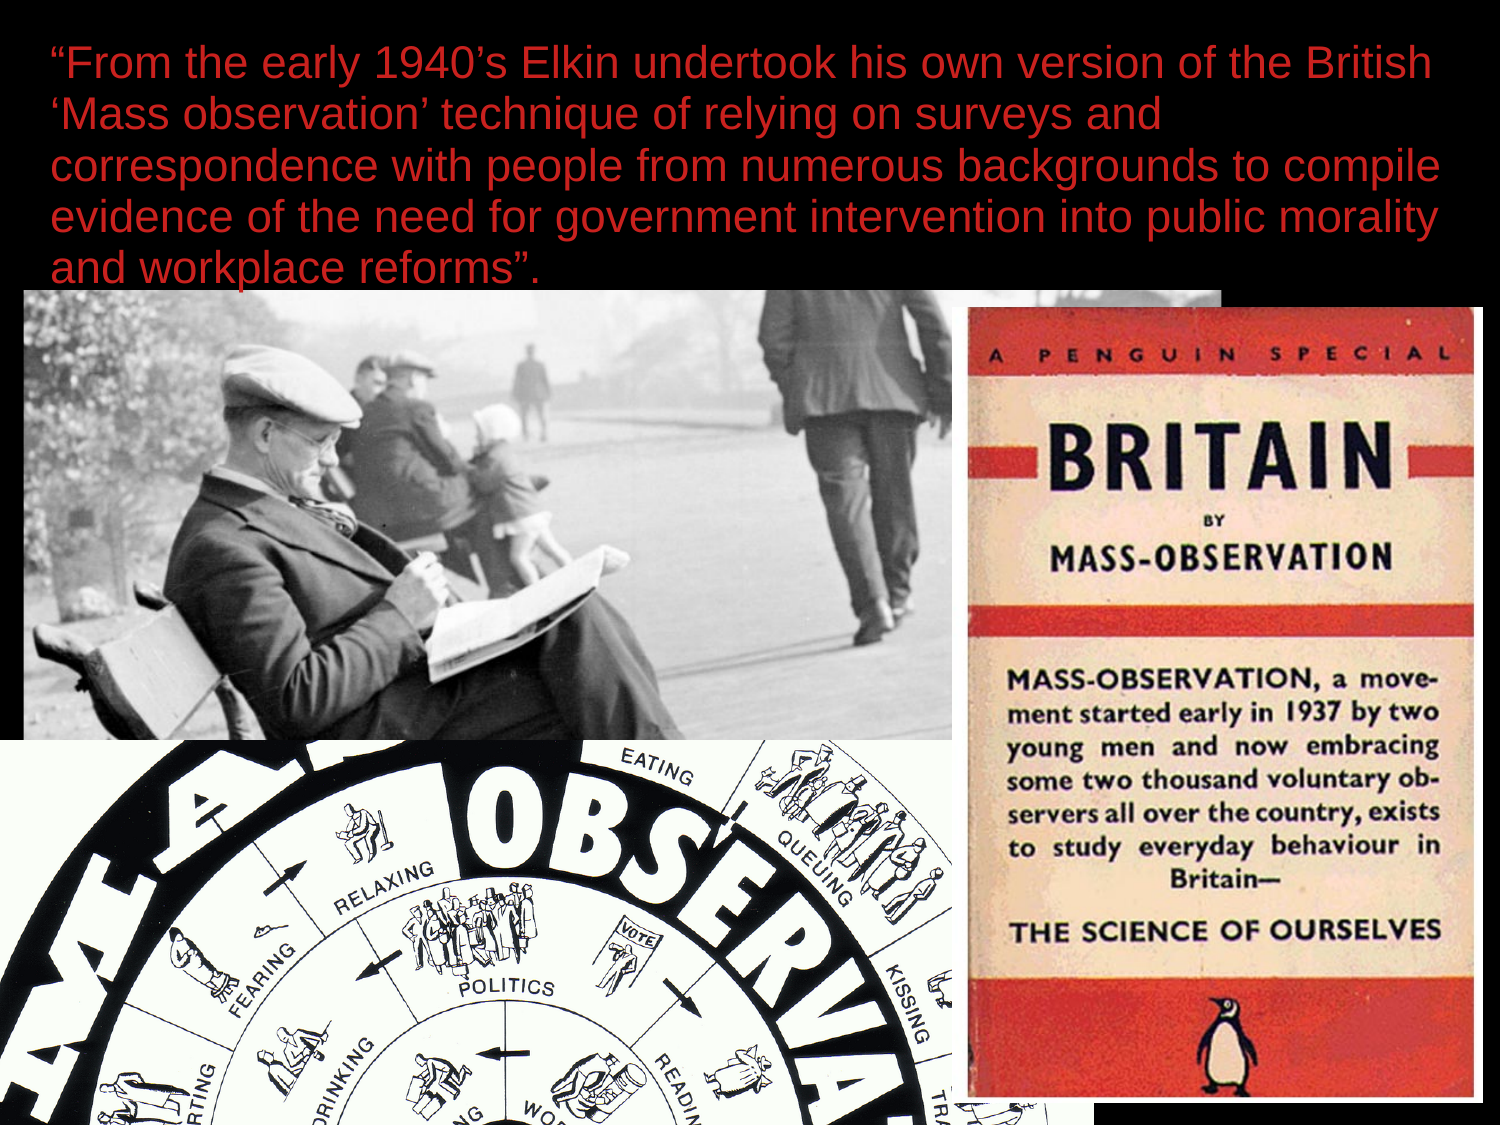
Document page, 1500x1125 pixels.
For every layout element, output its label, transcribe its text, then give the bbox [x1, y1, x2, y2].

picture [0, 290, 1483, 1125]
text_box “From the early 1940’s Elkin undertook his own version of the British ‘Mass observation’ technique of relying on surveys and correspondence with people from numerous backgrounds to compile evidence of the need for government intervention into public morality and workplace reforms”. [35, 29, 1500, 774]
